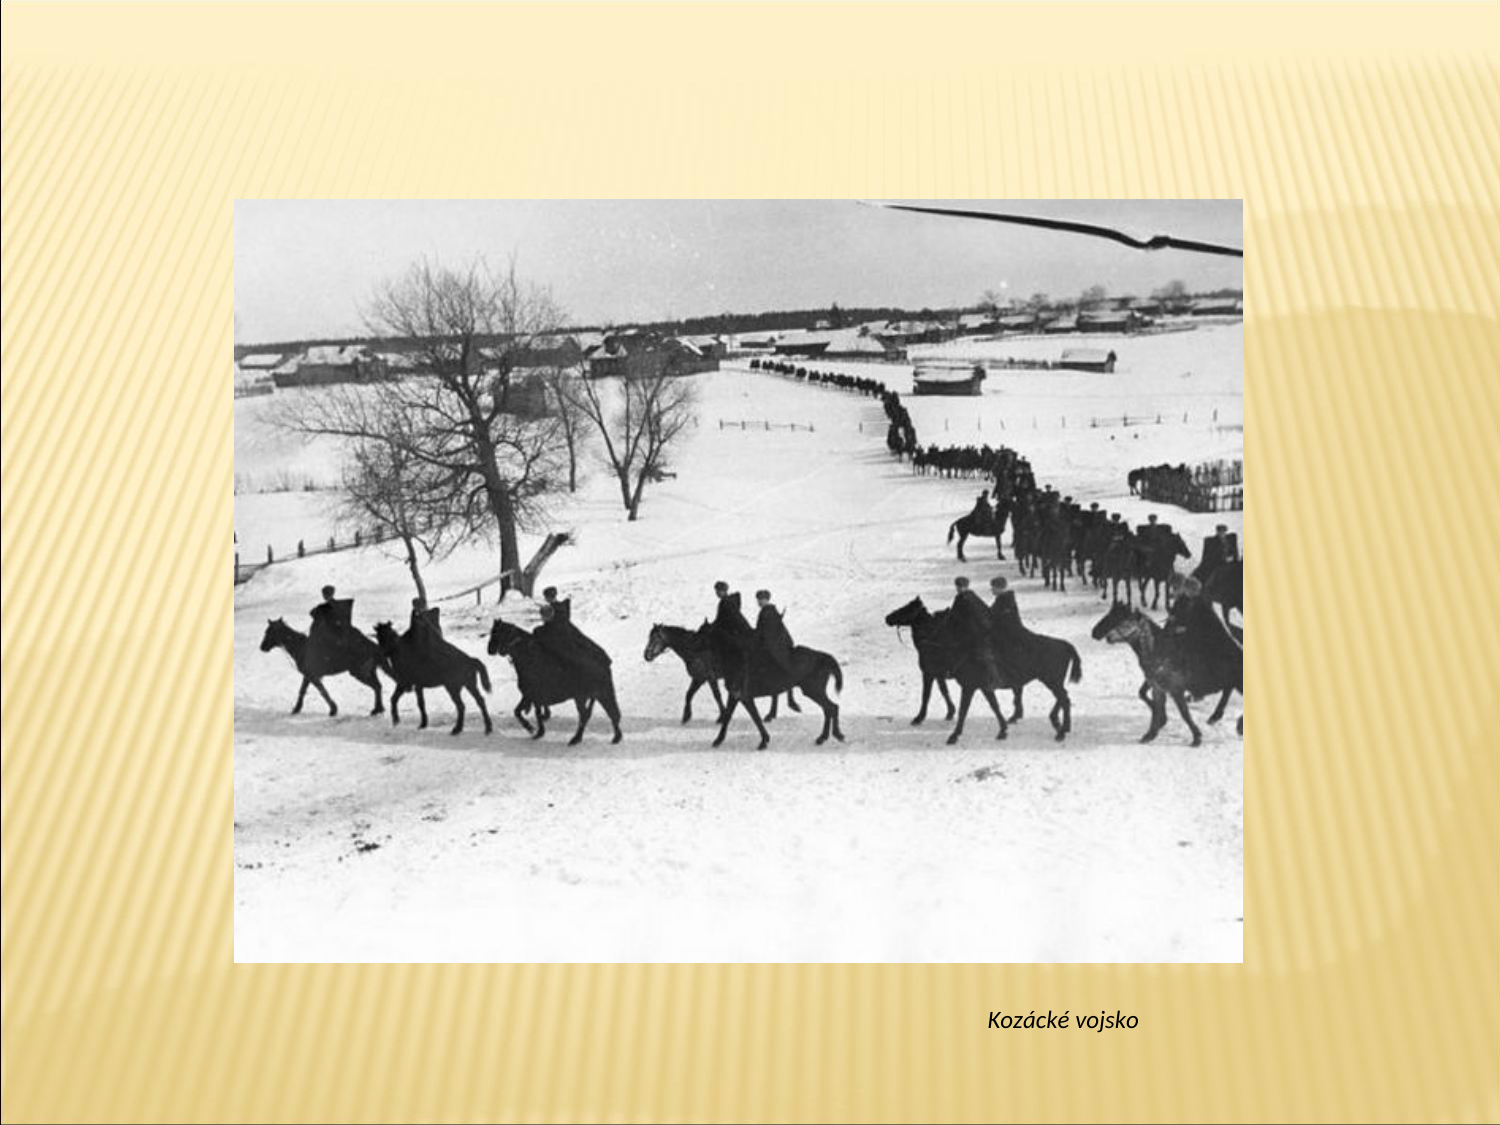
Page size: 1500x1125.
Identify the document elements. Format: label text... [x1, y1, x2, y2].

text_box Kozácké vojsko [972, 996, 1231, 1042]
picture [0, 0, 1500, 1125]
